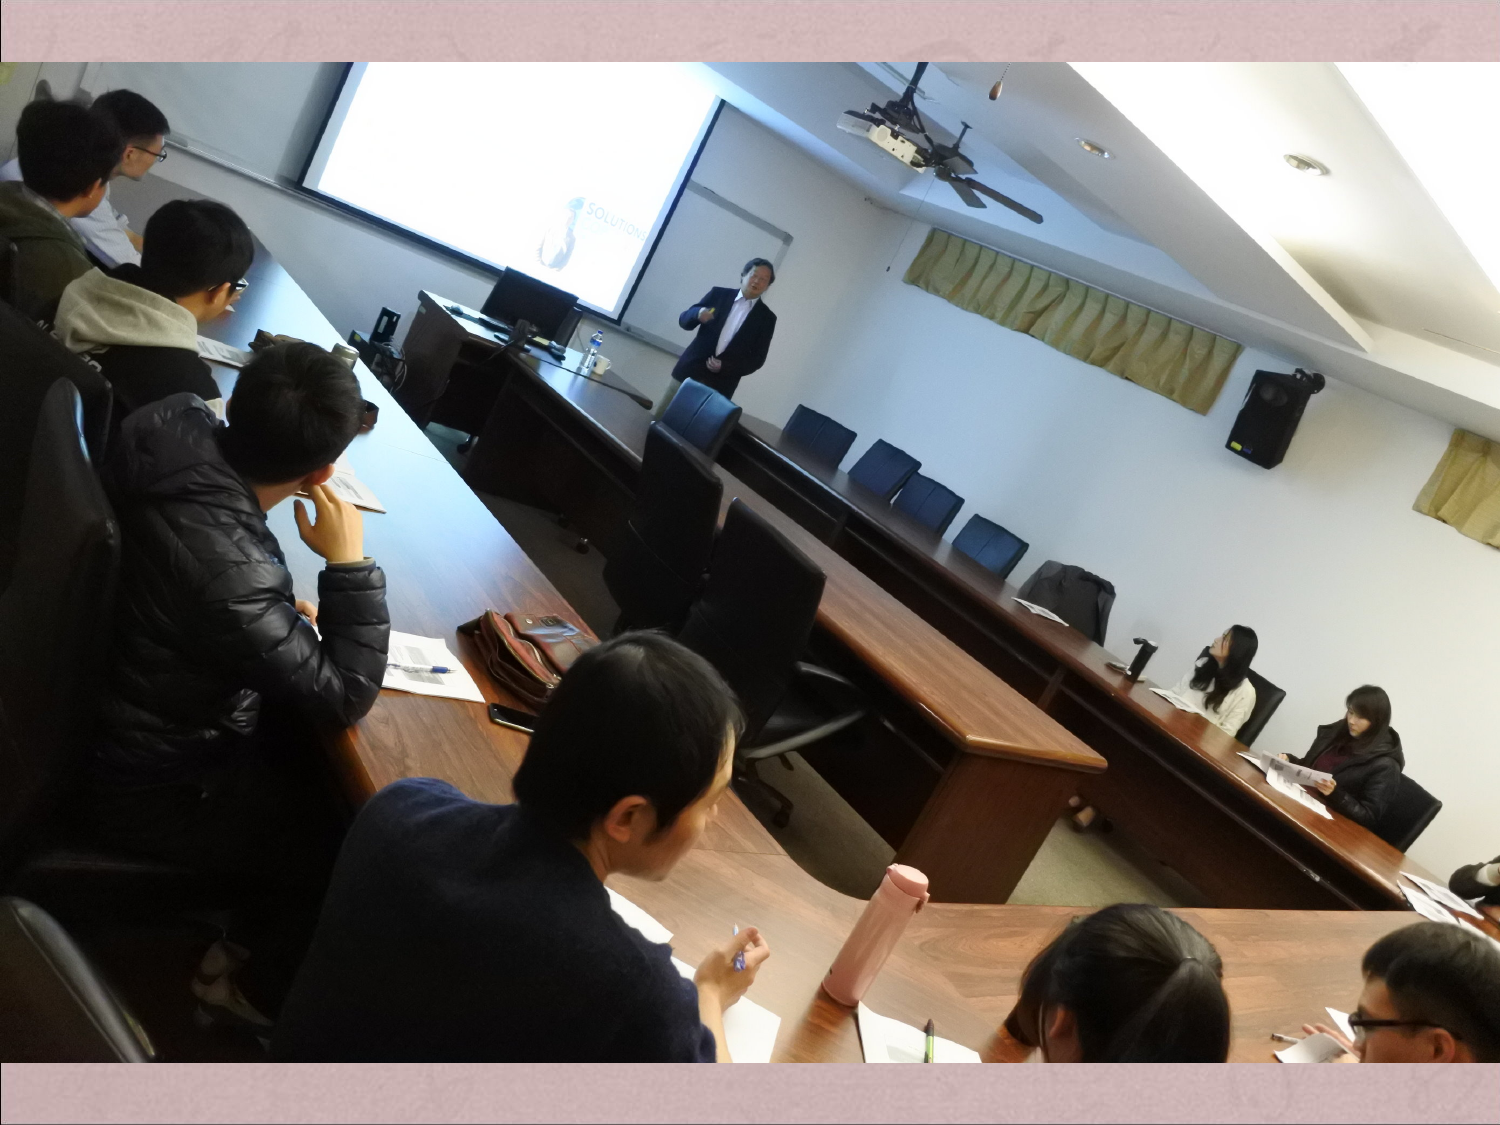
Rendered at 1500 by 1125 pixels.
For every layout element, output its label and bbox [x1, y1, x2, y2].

picture [0, 62, 1500, 1063]
